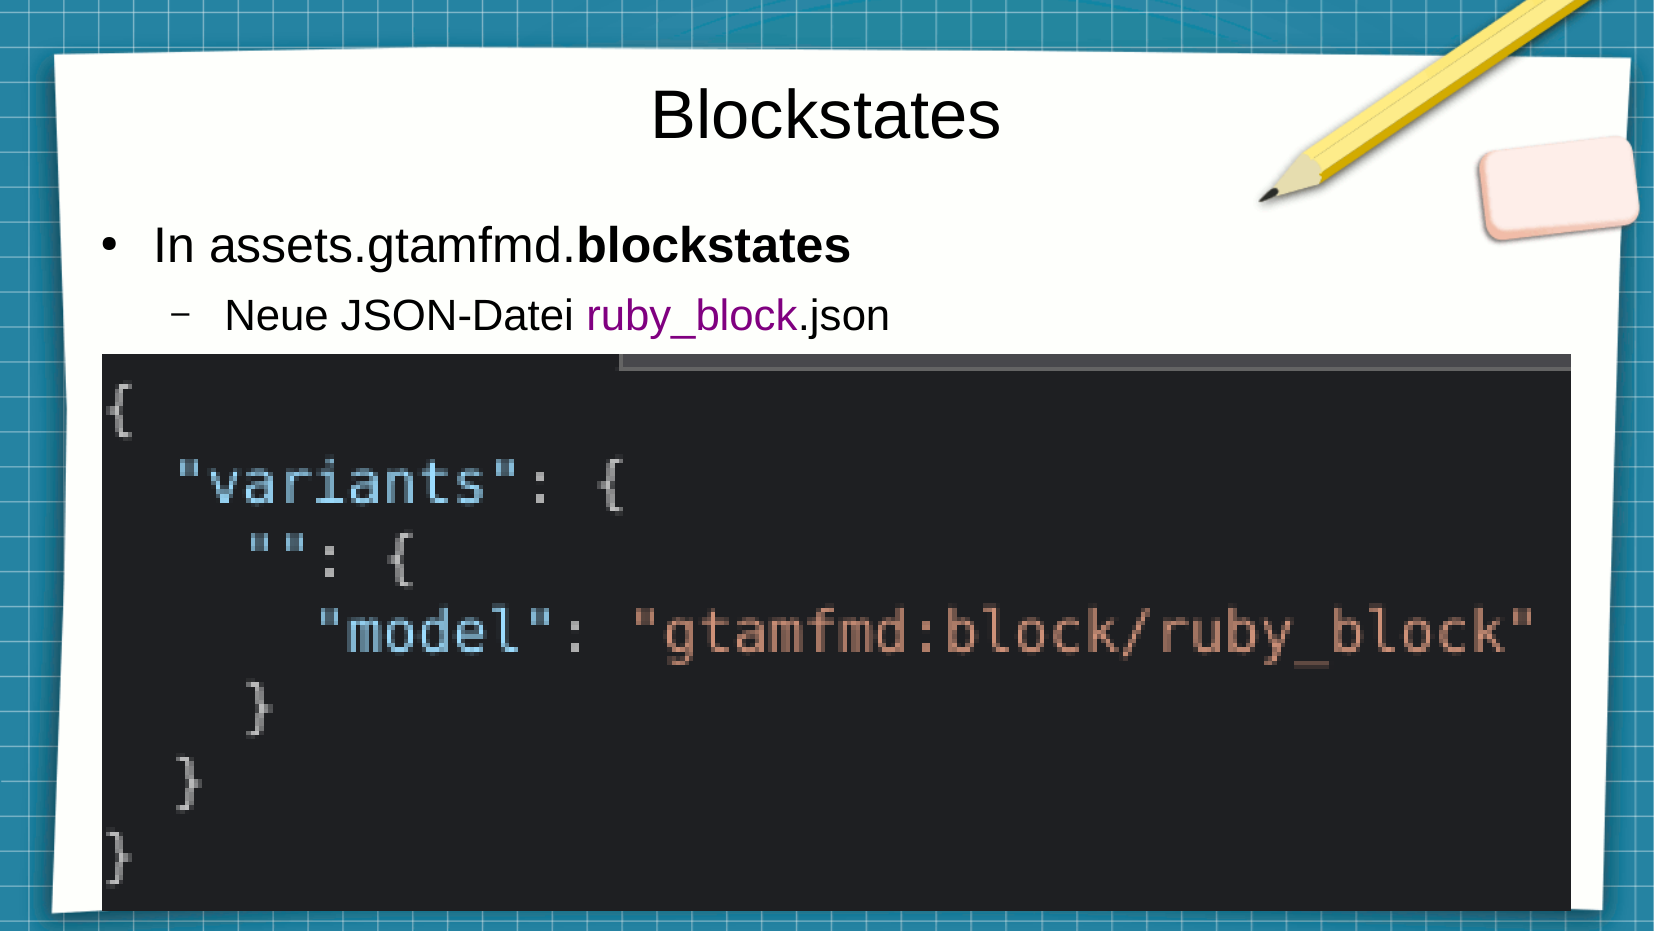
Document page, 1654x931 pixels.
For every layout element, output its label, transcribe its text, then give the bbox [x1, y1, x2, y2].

picture [0, 0, 1654, 931]
title Blockstates [82, 37, 1571, 193]
list In assets.gtamfmd.blockstates Neue JSON-Datei ruby_block.json [82, 217, 1571, 355]
